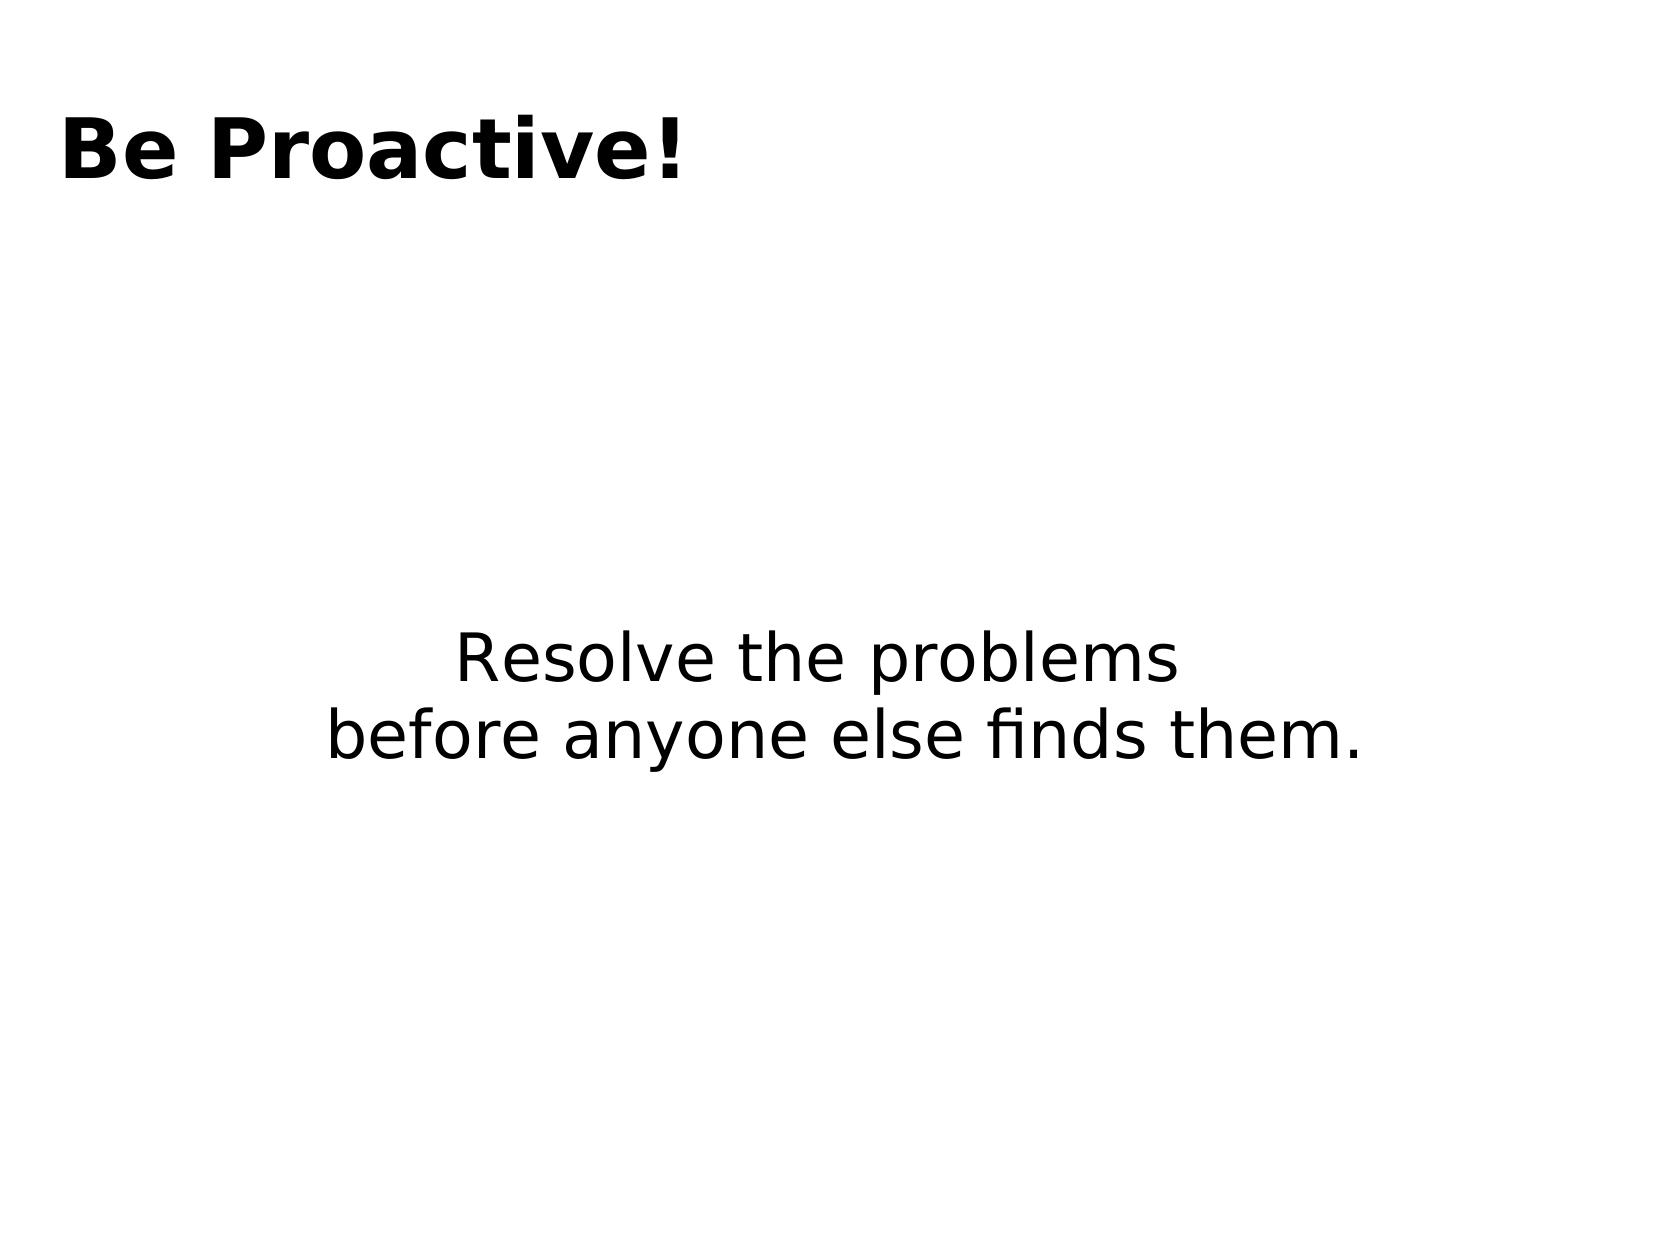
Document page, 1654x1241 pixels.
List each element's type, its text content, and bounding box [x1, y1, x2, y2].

title Be Proactive! [59, 75, 1607, 225]
subtitle Resolve the problems before anyone else finds them. [50, 295, 1571, 1099]
